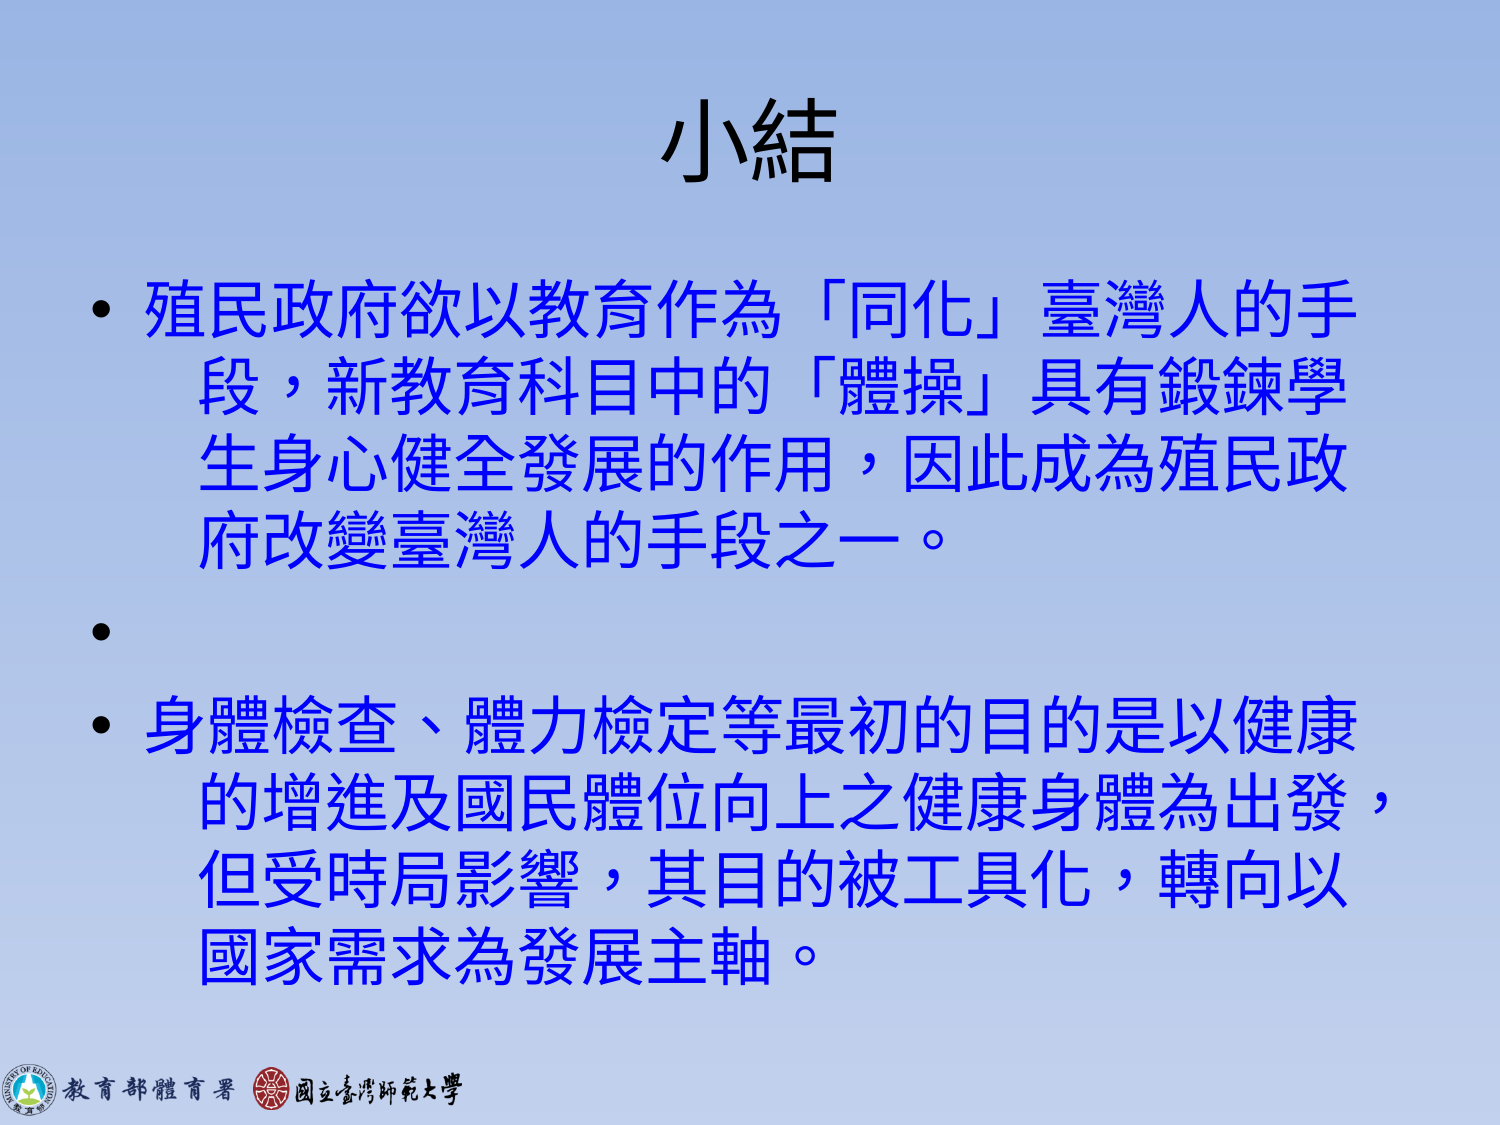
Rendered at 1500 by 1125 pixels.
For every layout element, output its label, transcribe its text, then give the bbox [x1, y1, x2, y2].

list 殖民政府欲以教育作為「同化」臺灣人的手段，新教育科目中的「體操」具有鍛鍊學生身心健全發展的作用，因此成為殖民政府改變臺灣人的手段之一。 身體檢查、體力檢定等最初的目的是以健康的增進及國民體位向上之健康身體為出發，但受時局影響，其目的被工具化，轉向以國家需求為發展主軸。 [75, 262, 1426, 1005]
title 小結 [75, 45, 1426, 233]
